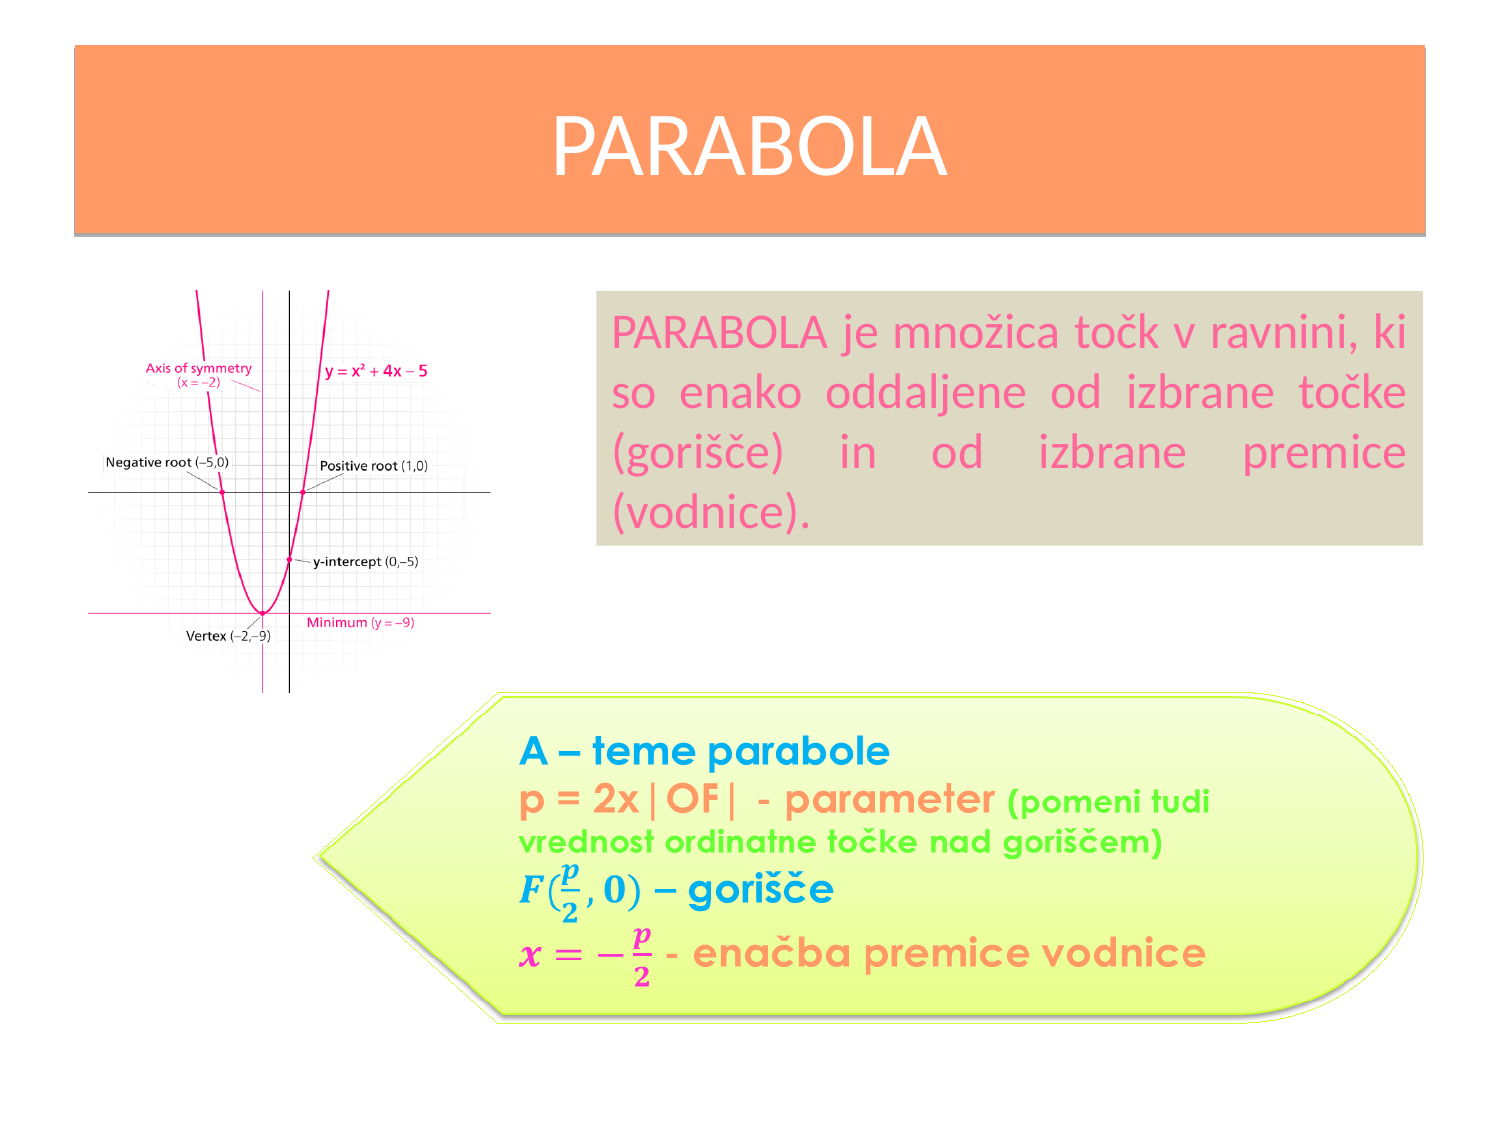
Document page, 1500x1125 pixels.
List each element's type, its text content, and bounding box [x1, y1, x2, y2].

title PARABOLA [75, 45, 1425, 233]
text_box [312, 692, 1424, 1024]
text_box PARABOLA je množica točk v ravnini, ki so enako oddaljene od izbrane točke (gorišče) in od izbrane premice (vodnice). [596, 290, 1424, 546]
picture [88, 290, 491, 693]
